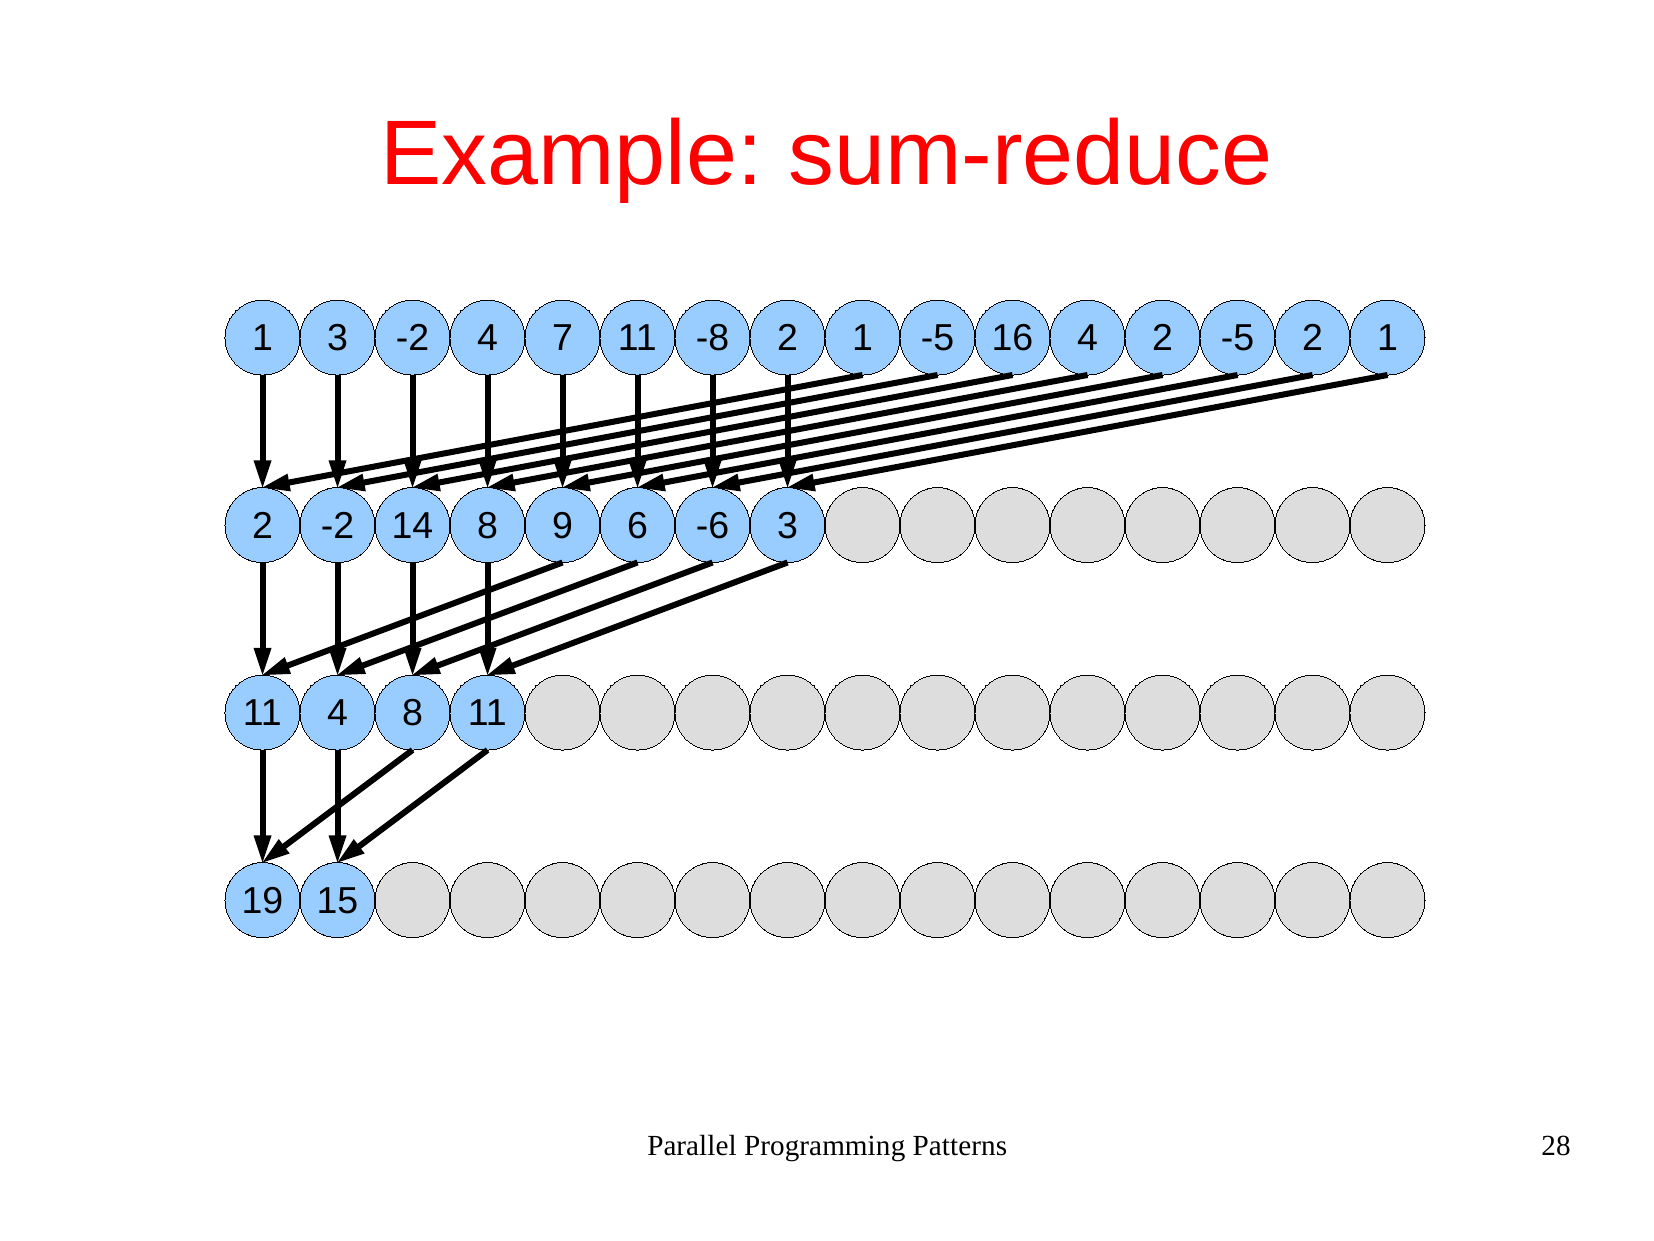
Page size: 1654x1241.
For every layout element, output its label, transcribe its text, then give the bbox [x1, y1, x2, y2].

text_box 8 [375, 675, 451, 750]
text_box -5 [900, 300, 976, 376]
text_box 2 [1275, 300, 1351, 376]
text_box 9 [525, 487, 601, 563]
text_box 2 [1125, 300, 1201, 376]
text_box -2 [375, 300, 451, 375]
text_box 11 [450, 675, 526, 750]
text_box 1 [825, 300, 901, 376]
text_box 3 [750, 487, 826, 563]
text_box 4 [450, 300, 526, 375]
text_box 19 [224, 862, 301, 938]
text_box 4 [1050, 300, 1126, 376]
text_box 11 [600, 300, 676, 375]
text_box [375, 862, 1426, 938]
text_box 4 [300, 675, 376, 750]
text_box 1 [224, 300, 301, 375]
text_box -5 [1200, 300, 1276, 376]
text_box [525, 675, 1426, 751]
text_box 1 [1350, 300, 1426, 376]
text_box 3 [300, 300, 376, 375]
text_box 14 [375, 487, 451, 563]
title Example: sum-reduce [82, 49, 1571, 257]
text_box 15 [300, 862, 376, 938]
text_box 2 [750, 300, 826, 375]
text_box 6 [600, 487, 676, 563]
text_box -8 [675, 300, 751, 375]
text_box [825, 487, 1426, 563]
text_box 11 [224, 675, 301, 750]
text_box 8 [450, 487, 526, 563]
text_box 16 [975, 300, 1051, 376]
text_box 2 [224, 487, 301, 563]
text_box 7 [525, 300, 601, 375]
text_box -6 [675, 487, 751, 563]
text_box -2 [300, 487, 376, 563]
